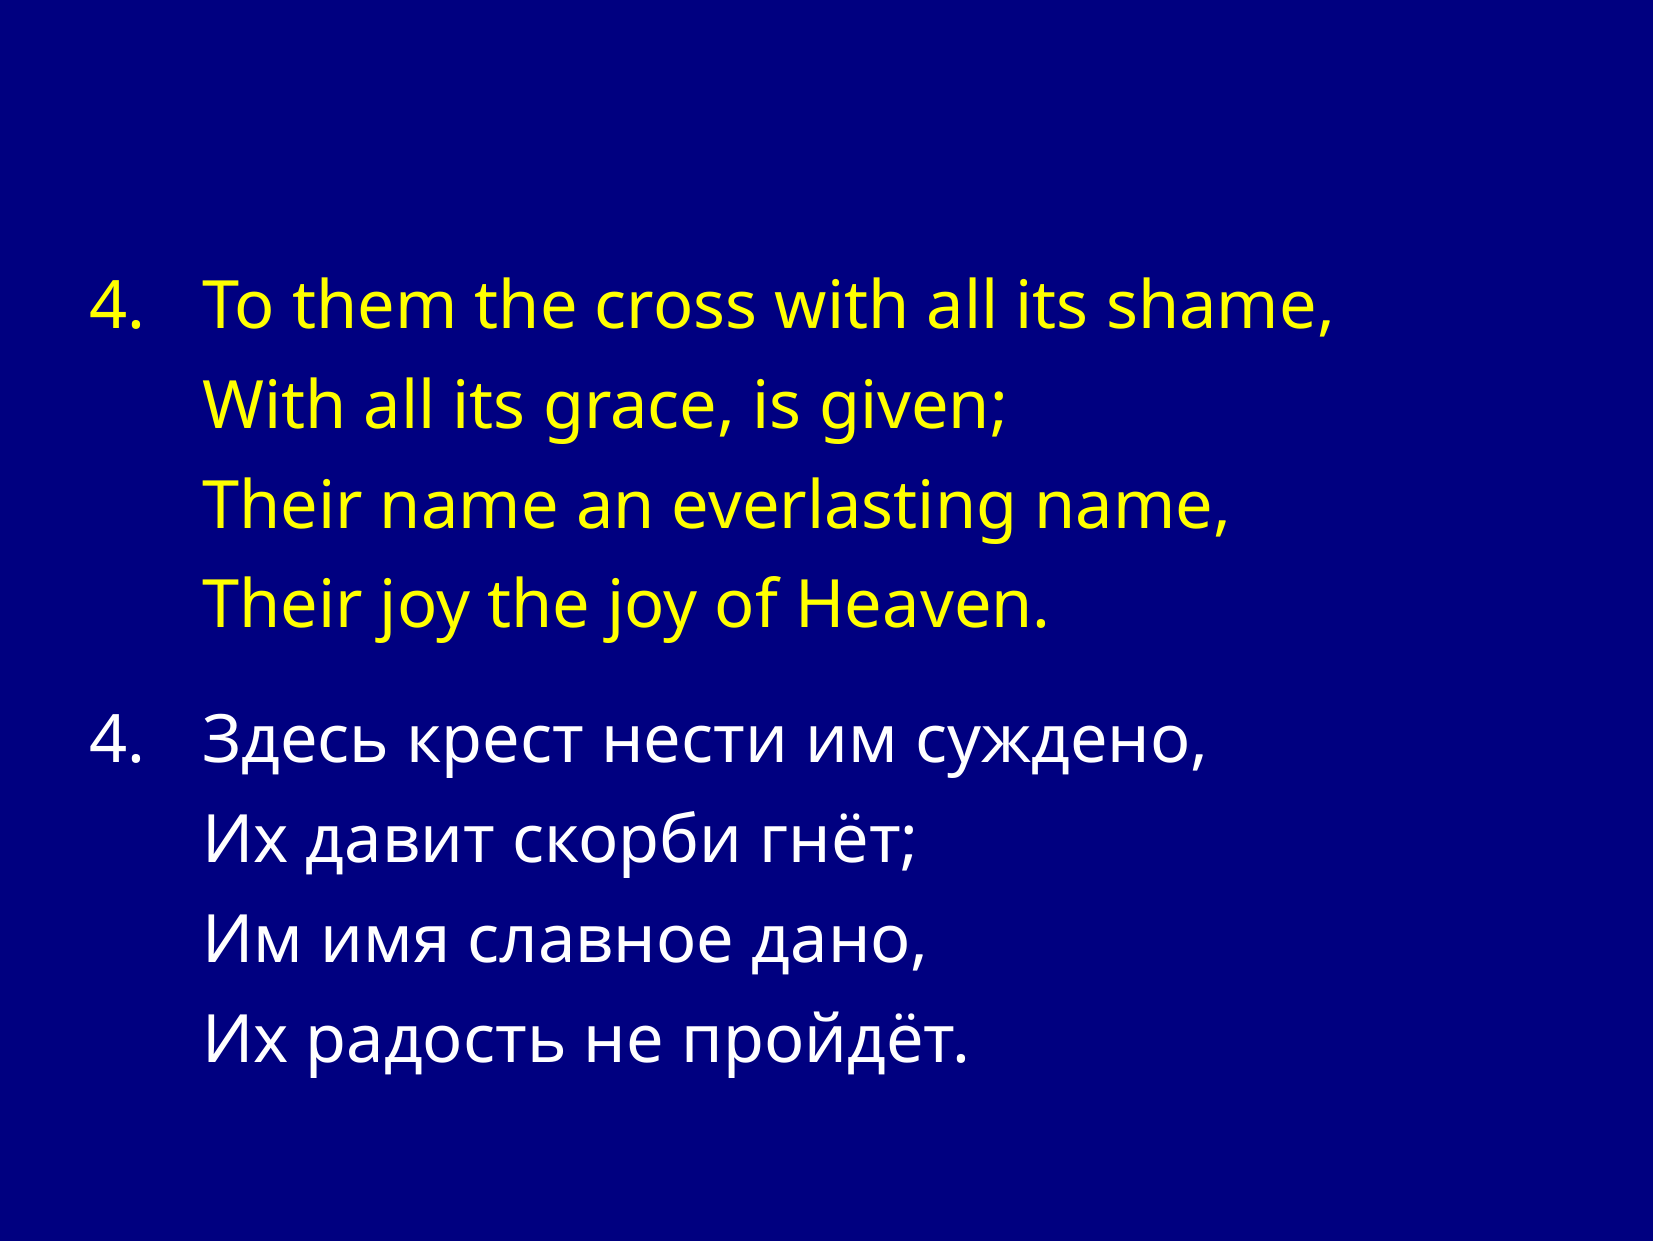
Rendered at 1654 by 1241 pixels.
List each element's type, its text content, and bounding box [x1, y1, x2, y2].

text_box 4. To them the cross with all its shame, With all its grace, is given; Their name an everlasting name, Their joy the joy of Heaven. [75, 150, 1576, 675]
text_box 4. Здесь крест нести им суждено, Их давит скорби гнёт; Им имя славное дано, Их радость не пройдёт. [75, 675, 1576, 1163]
